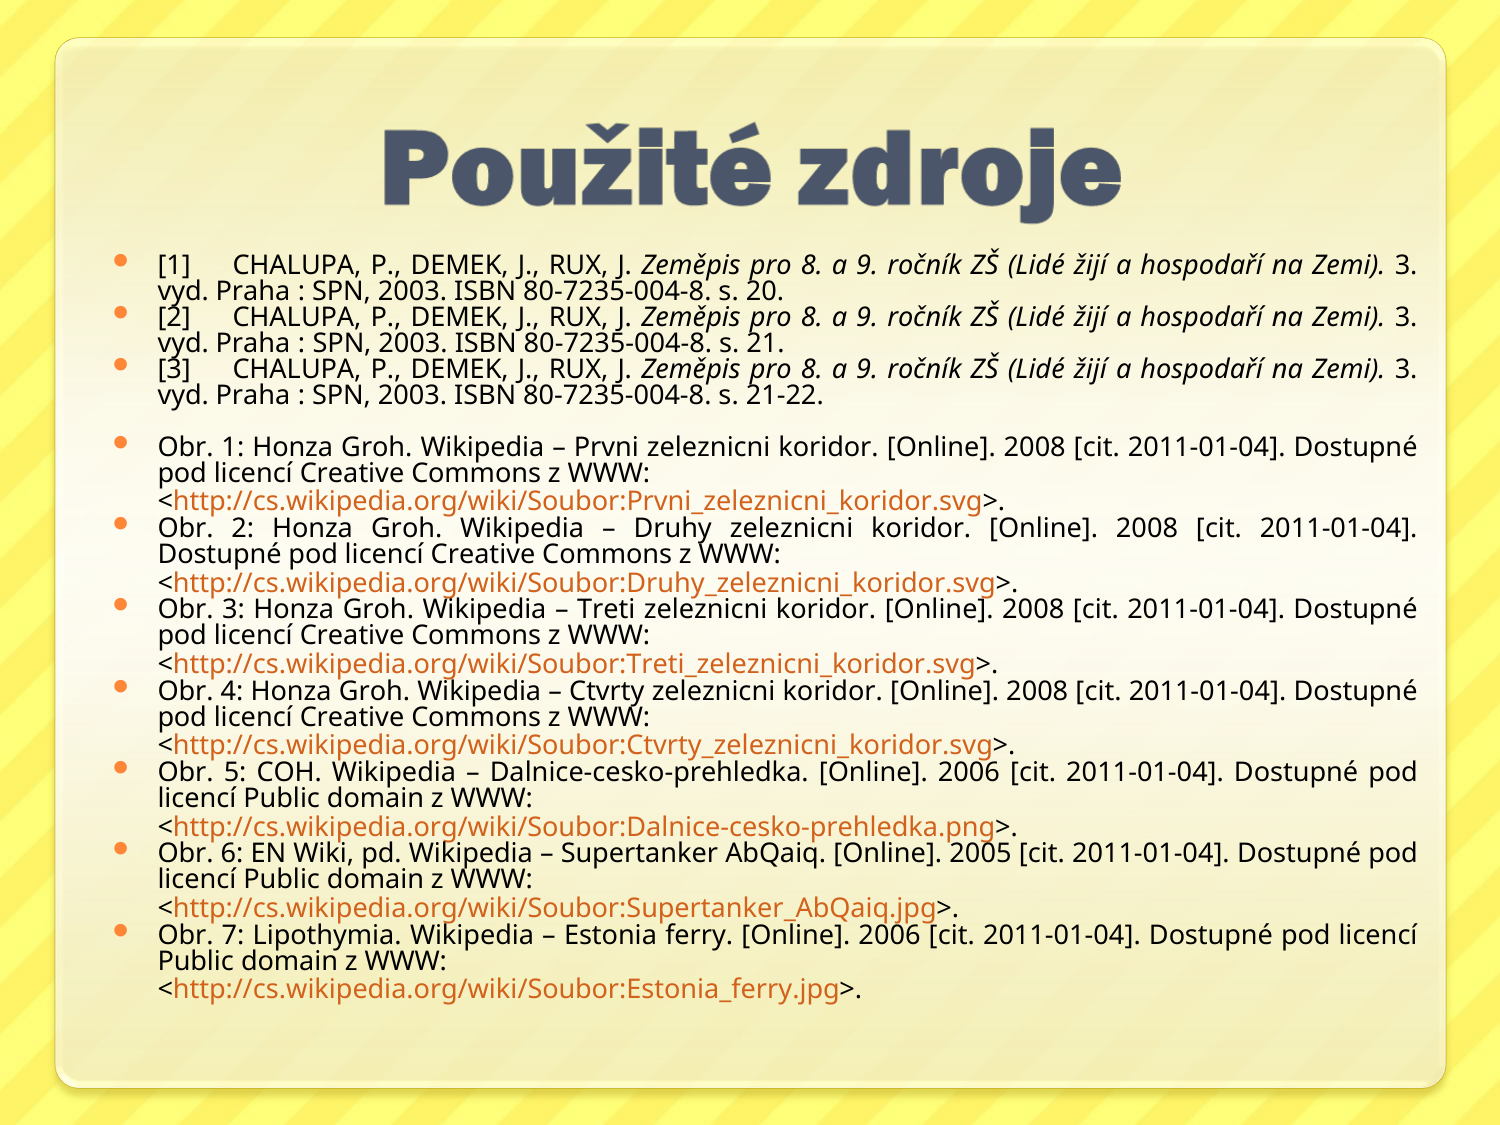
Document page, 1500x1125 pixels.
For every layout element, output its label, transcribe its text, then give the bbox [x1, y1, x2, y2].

text_box [75, 49, 1426, 246]
list [1] CHALUPA, P., DEMEK, J., RUX, J. Zeměpis pro 8. a 9. ročník ZŠ (Lidé žijí a hospodaří na Zemi). 3. vyd. Praha : SPN, 2003. ISBN 80-7235-004-8. s. 20. [2] CHALUPA, P., DEMEK, J., RUX, J. Zeměpis pro 8. a 9. ročník ZŠ (Lidé žijí a hospodaří na Zemi). 3. vyd. Praha : SPN, 2003. ISBN 80-7235-004-8. s. 21. [3] CHALUPA, P., DEMEK, J., RUX, J. Zeměpis pro 8. a 9. ročník ZŠ (Lidé žijí a hospodaří na Zemi). 3. vyd. Praha : SPN, 2003. ISBN 80-7235-004-8. s. 21-22. Obr. 1: Honza Groh. Wikipedia – Prvni zeleznicni koridor. [Online]. 2008 [cit. 2011-01-04]. Dostupné pod licencí Creative Commons z WWW: <http://cs.wikipedia.org/wiki/Soubor:Prvni_zeleznicni_koridor.svg>. Obr. 2: Honza Groh. Wikipedia – Druhy zeleznicni koridor. [Online]. 2008 [cit. 2011-01-04]. Dostupné pod licencí Creative Commons z WWW: <http://cs.wikipedia.org/wiki/Soubor:Druhy_zeleznicni_koridor.svg>. Obr. 3: Honza Groh. Wikipedia – Treti zeleznicni koridor. [Online]. 2008 [cit. 2011-01-04]. Dostupné pod licencí Creative Commons z WWW: <http://cs.wikipedia.org/wiki/Soubor:Treti_zeleznicni_koridor.svg>. Obr. 4: Honza Groh. Wikipedia – Ctvrty zeleznicni koridor. [Online]. 2008 [cit. 2011-01-04]. Dostupné pod licencí Creative Commons z WWW: <http://cs.wikipedia.org/wiki/Soubor:Ctvrty_zeleznicni_koridor.svg>. Obr. 5: COH. Wikipedia – Dalnice-cesko-prehledka. [Online]. 2006 [cit. 2011-01-04]. Dostupné pod licencí Public domain z WWW: <http://cs.wikipedia.org/wiki/Soubor:Dalnice-cesko-prehledka.png>. Obr. 6: EN Wiki, pd. Wikipedia – Supertanker AbQaiq. [Online]. 2005 [cit. 2011-01-04]. Dostupné pod licencí Public domain z WWW: <http://cs.wikipedia.org/wiki/Soubor:Supertanker_AbQaiq.jpg>. Obr. 7: Lipothymia. Wikipedia – Estonia ferry. [Online]. 2006 [cit. 2011-01-04]. Dostupné pod licencí Public domain z WWW: <http://cs.wikipedia.org/wiki/Soubor:Estonia_ferry.jpg>. [75, 246, 1426, 1006]
picture [0, 0, 1500, 1125]
